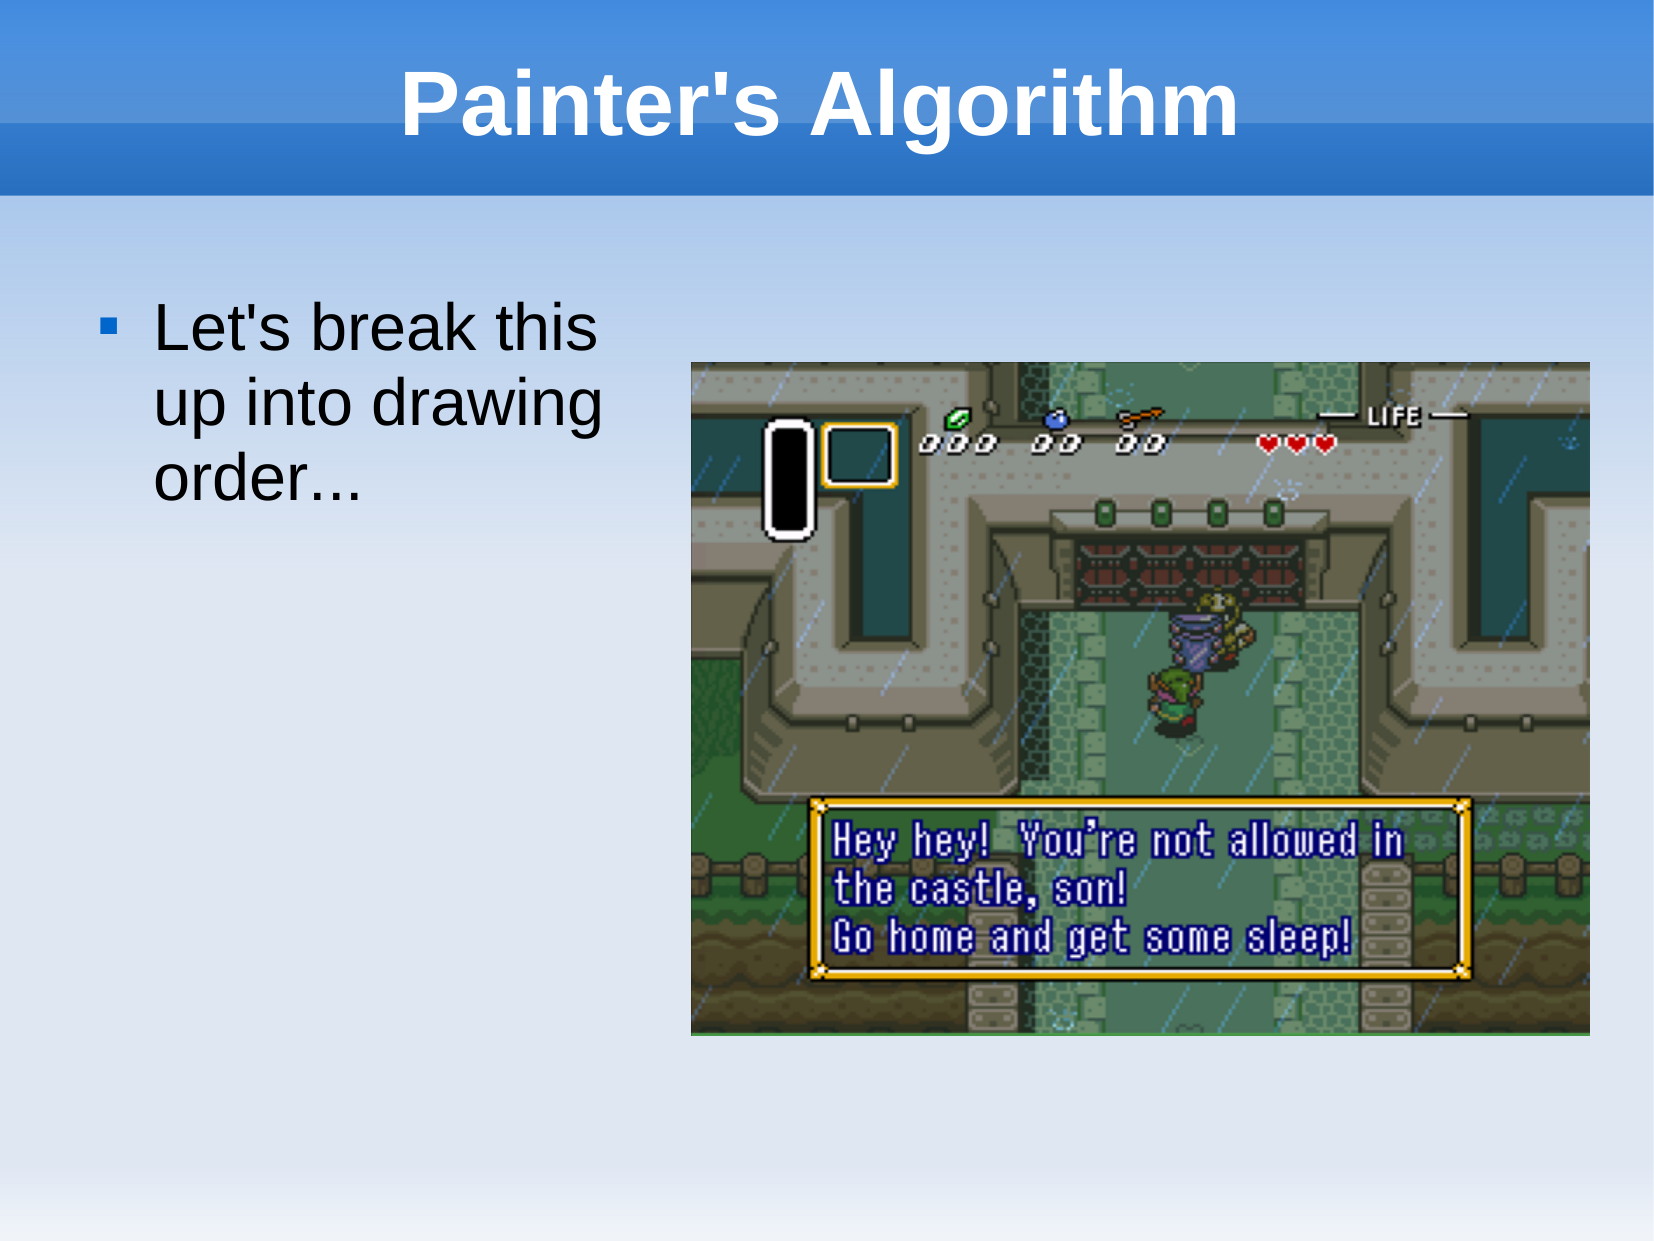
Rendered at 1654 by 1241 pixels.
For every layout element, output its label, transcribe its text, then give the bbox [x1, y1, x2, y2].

title Painter's Algorithm [76, 0, 1565, 208]
picture [0, 0, 1654, 1241]
list Let's break this up into drawing order... [82, 290, 656, 1109]
